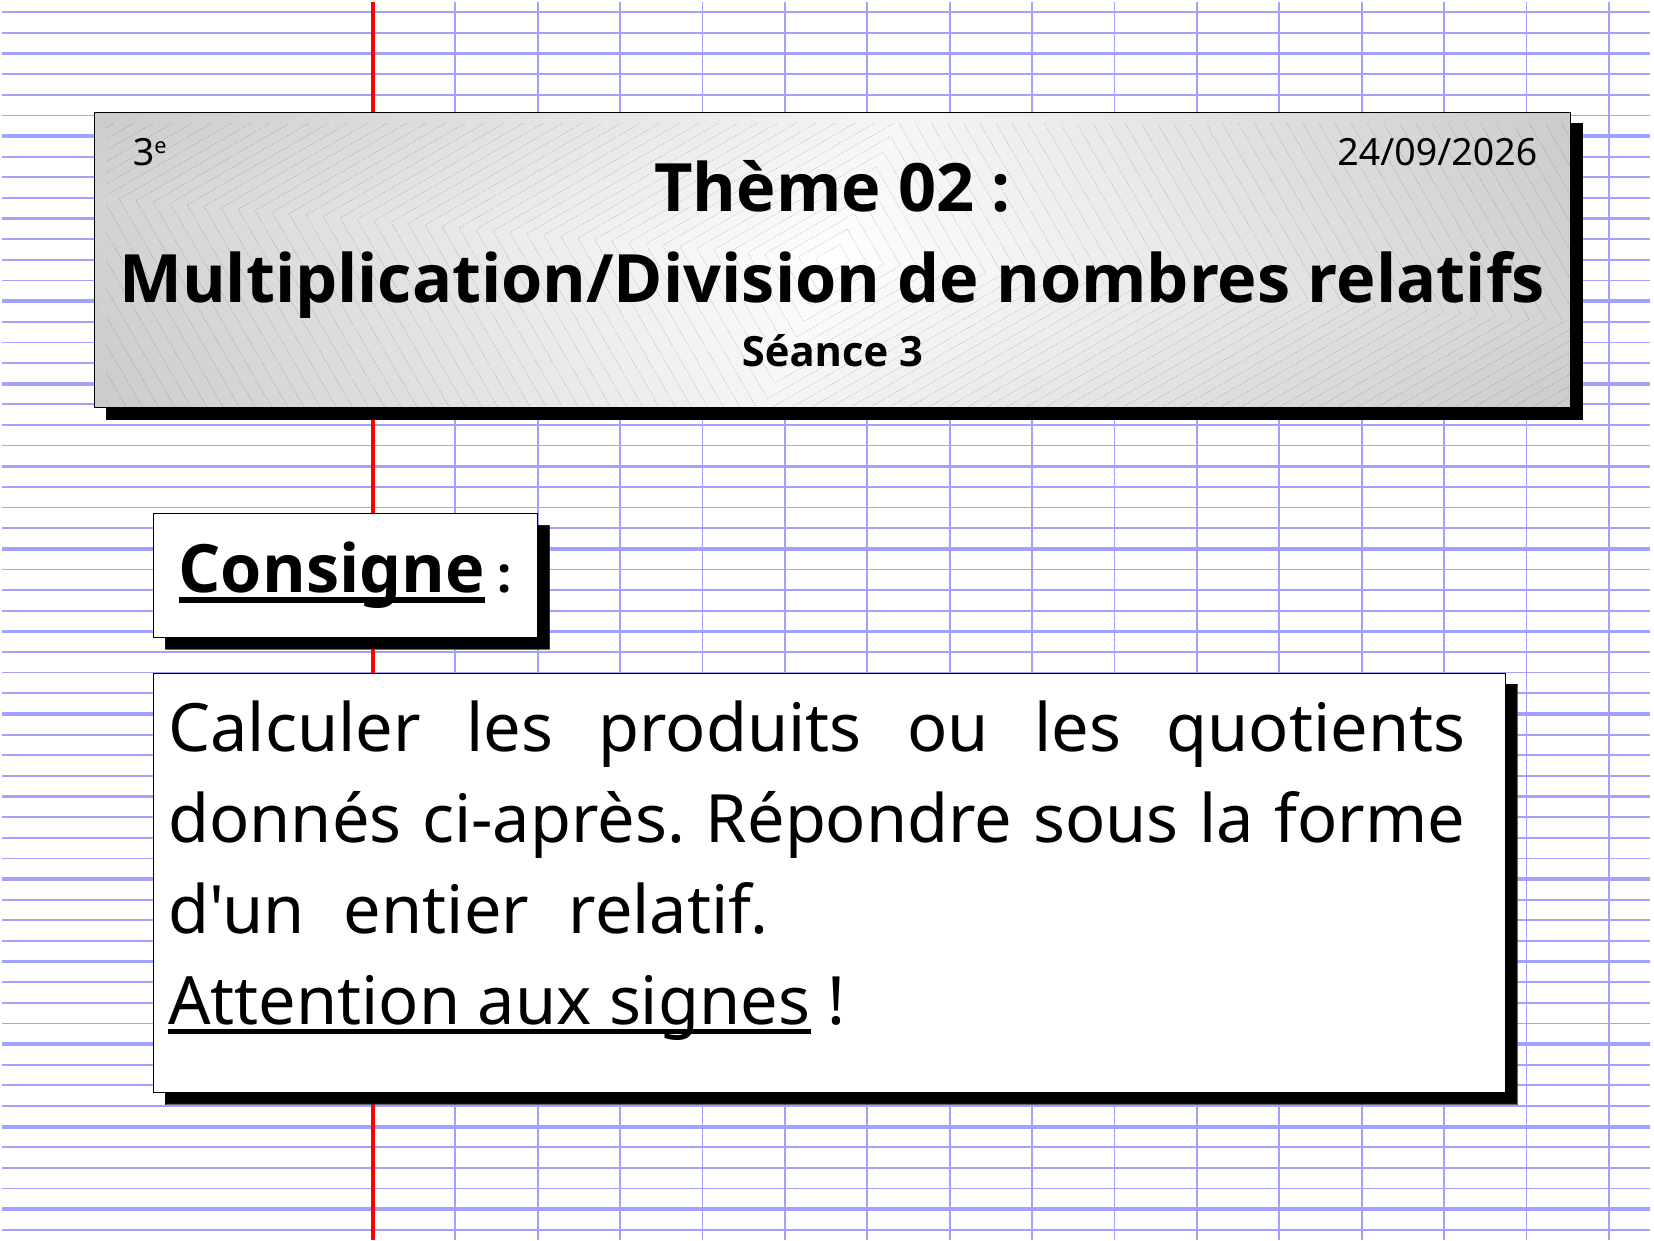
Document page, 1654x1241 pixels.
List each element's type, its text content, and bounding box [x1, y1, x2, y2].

text_box 23/09/2012 [1322, 118, 1560, 186]
text_box Thème 02 : Multiplication/Division de nombres relatifs Séance 3 [94, 112, 1571, 408]
text_box 3e [118, 118, 207, 186]
text_box Consigne : [153, 513, 538, 638]
picture [0, 0, 1654, 1241]
text_box Calculer les produits ou les quotients donnés ci-après. Répondre sous la forme d'un entier relatif. Attention aux signes ! [153, 673, 1506, 1093]
